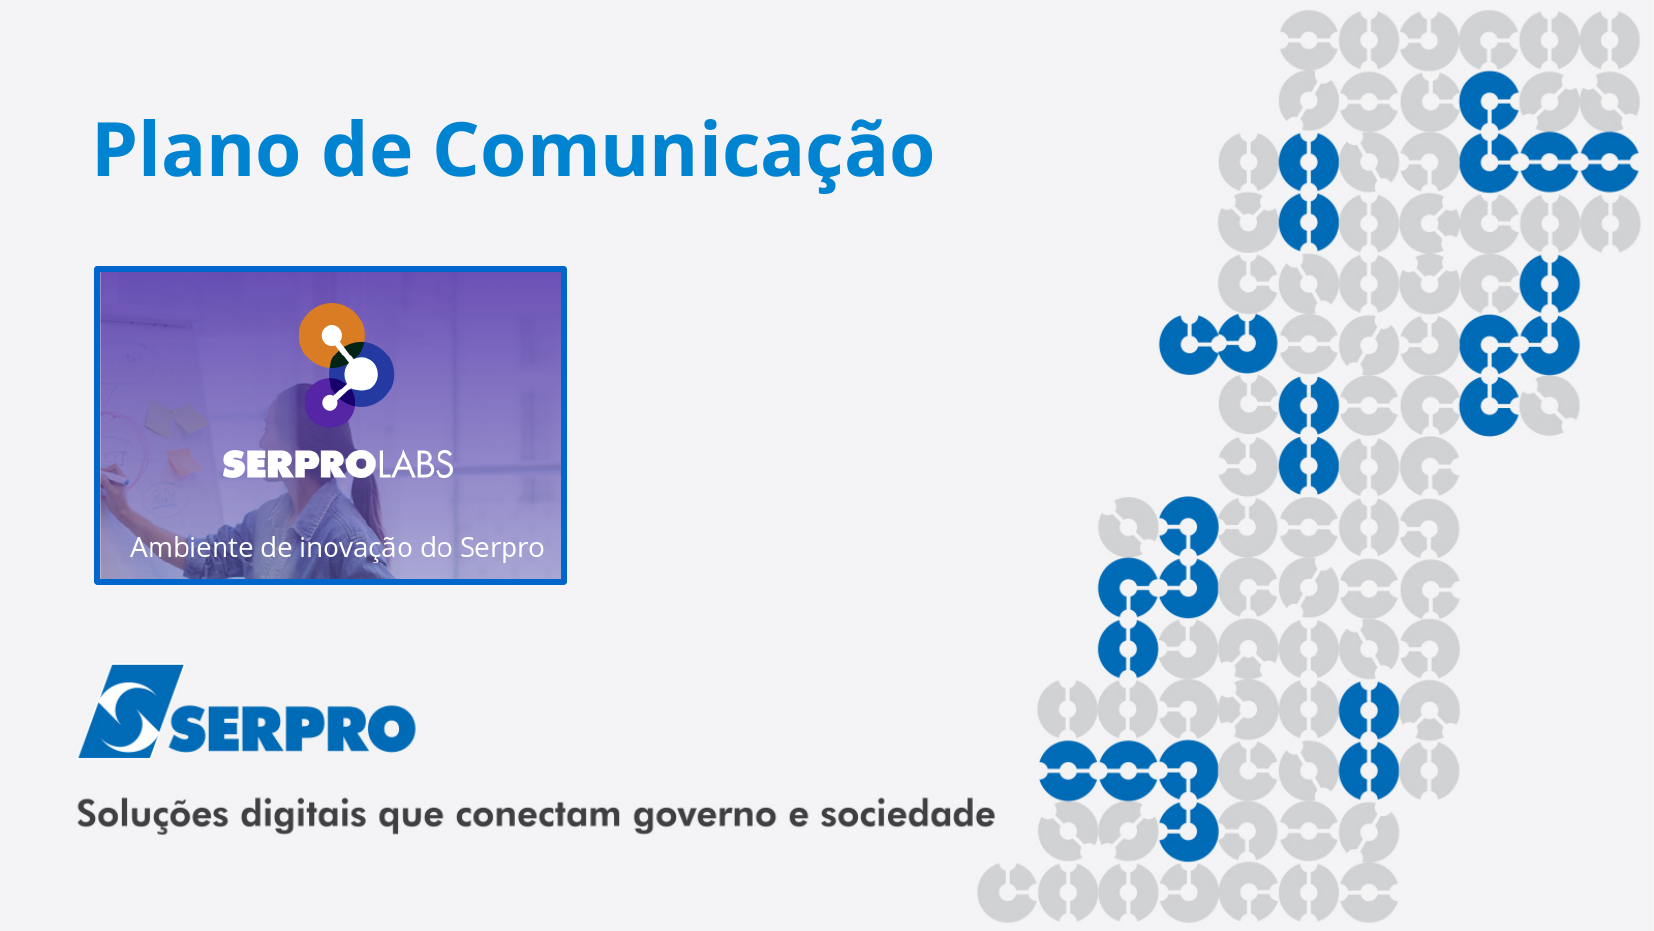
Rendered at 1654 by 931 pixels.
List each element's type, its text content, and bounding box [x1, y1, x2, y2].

text_box Plano de Comunicação [76, 88, 1099, 444]
picture [0, 0, 1654, 931]
